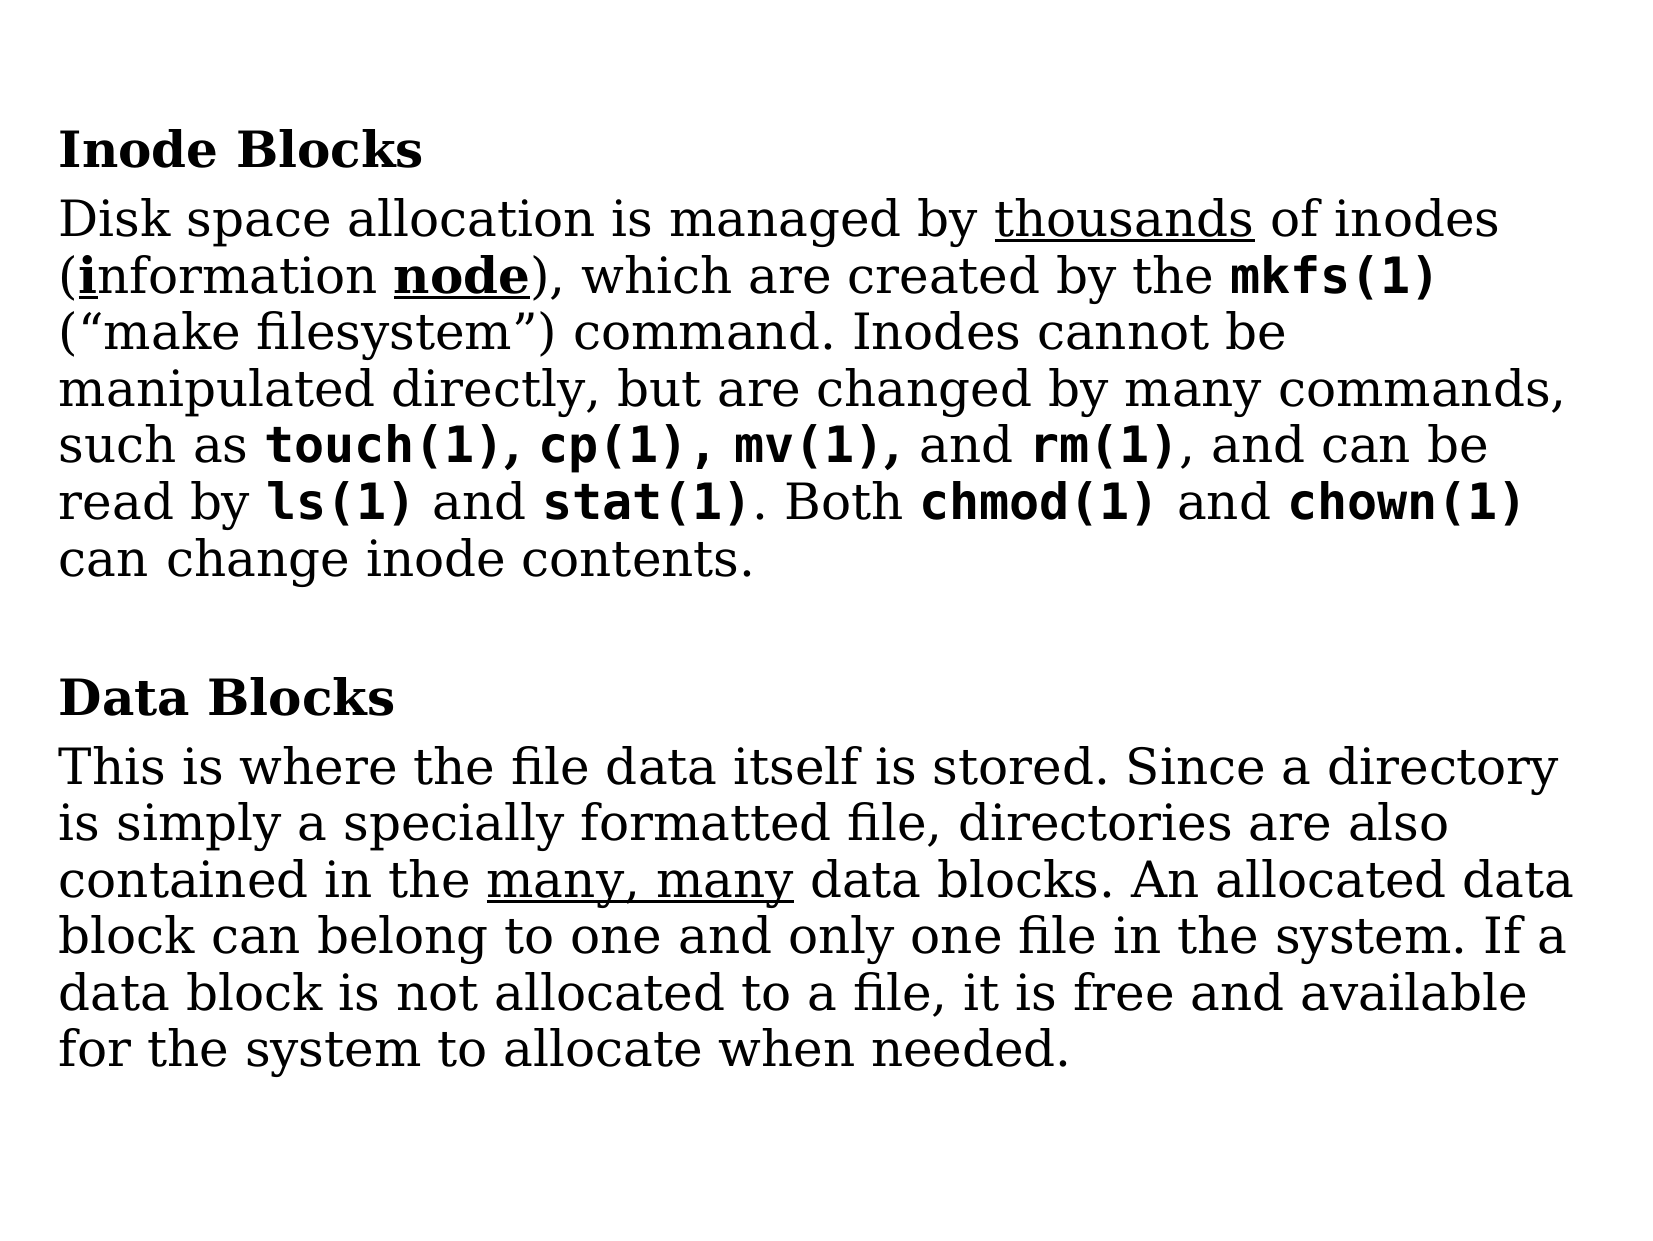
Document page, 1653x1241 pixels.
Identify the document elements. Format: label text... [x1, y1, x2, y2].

text_box Inode Blocks Disk space allocation is managed by thousands of inodes (information node), which are created by the mkfs(1) (“make filesystem”) command. Inodes cannot be manipulated directly, but are changed by many commands, such as touch(1), cp(1), mv(1), and rm(1), and can be read by ls(1) and stat(1). Both chmod(1) and chown(1) can change inode contents. Data Blocks This is where the file data itself is stored. Since a directory is simply a specially formatted file, directories are also contained in the many, many data blocks. An allocated data block can belong to one and only one file in the system. If a data block is not allocated to a file, it is free and available for the system to allocate when needed. [58, 121, 1612, 1078]
